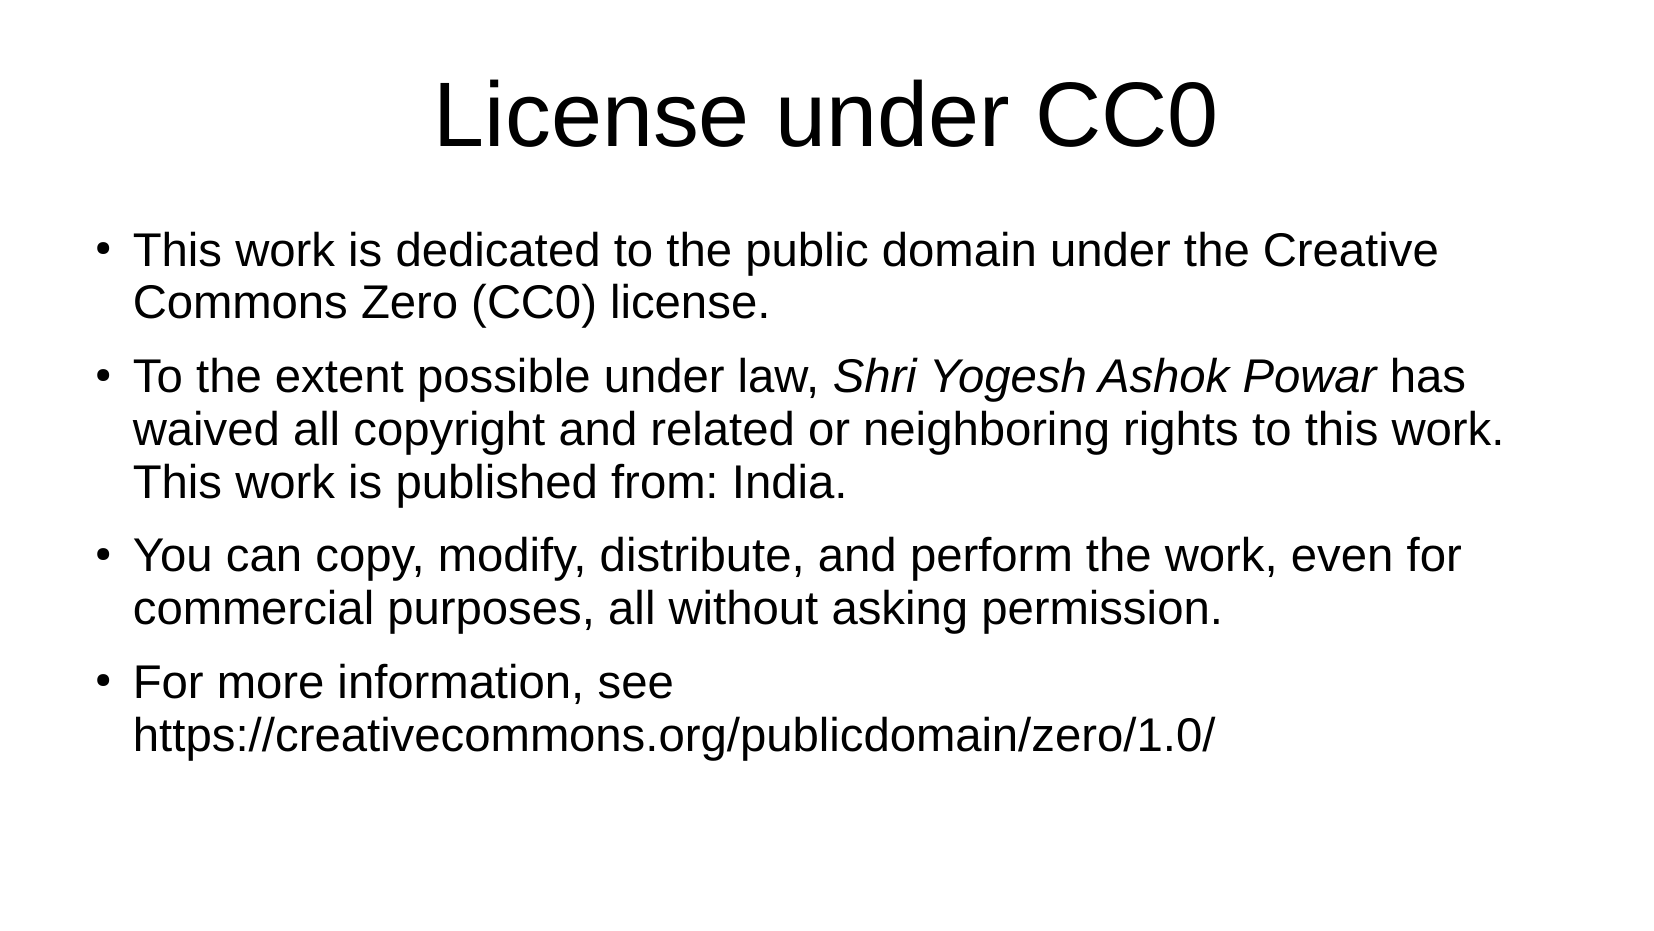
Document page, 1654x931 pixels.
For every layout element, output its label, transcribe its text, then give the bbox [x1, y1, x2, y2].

list This work is dedicated to the public domain under the Creative Commons Zero (CC0) license. To the extent possible under law, Shri Yogesh Ashok Powar has waived all copyright and related or neighboring rights to this work. This work is published from: India. You can copy, modify, distribute, and perform the work, even for commercial purposes, all without asking permission. For more information, see https://creativecommons.org/publicdomain/zero/1.0/ [82, 223, 1571, 763]
title License under CC0 [82, 37, 1571, 193]
